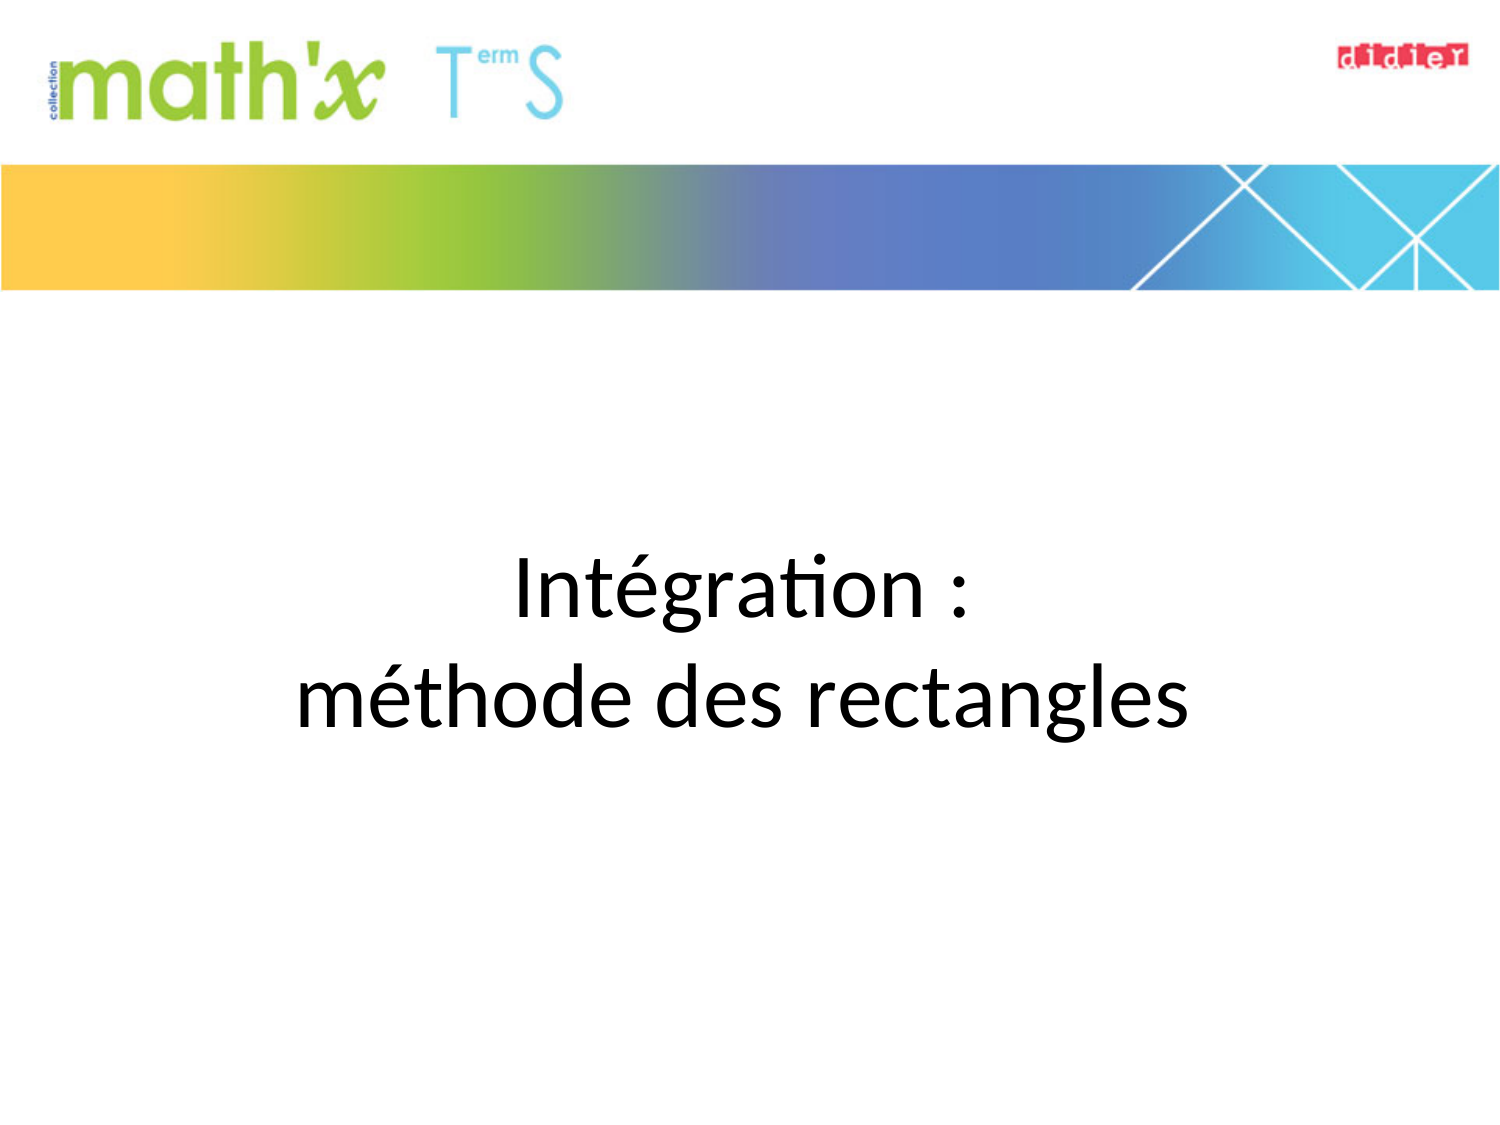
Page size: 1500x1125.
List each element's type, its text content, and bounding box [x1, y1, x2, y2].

picture [0, 0, 1500, 292]
title Intégration : méthode des rectangles [105, 515, 1381, 757]
